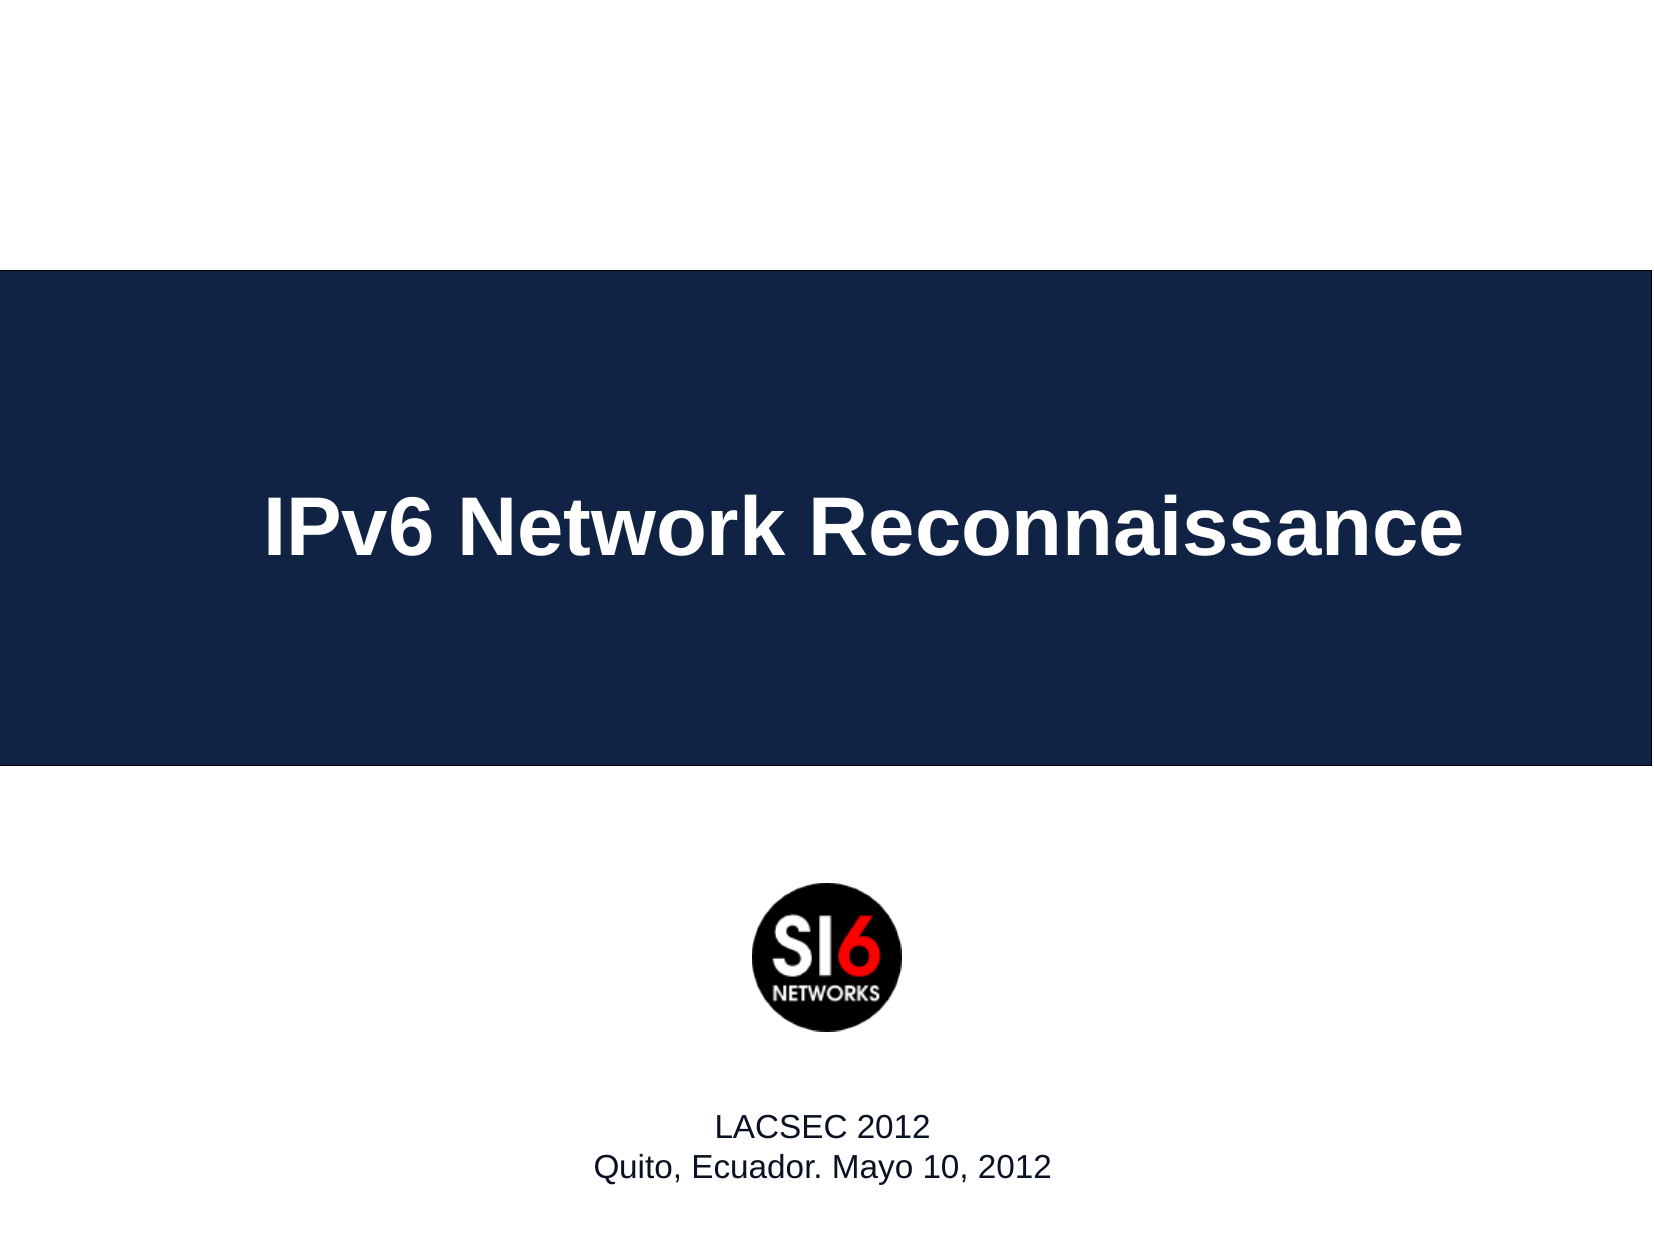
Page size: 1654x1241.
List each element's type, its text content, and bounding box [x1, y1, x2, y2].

list IPv6 Network Reconnaissance [67, 480, 1591, 601]
list LACSEC 2012 Quito, Ecuador. Mayo 10, 2012 [322, 1108, 1253, 1214]
picture [752, 883, 902, 1032]
